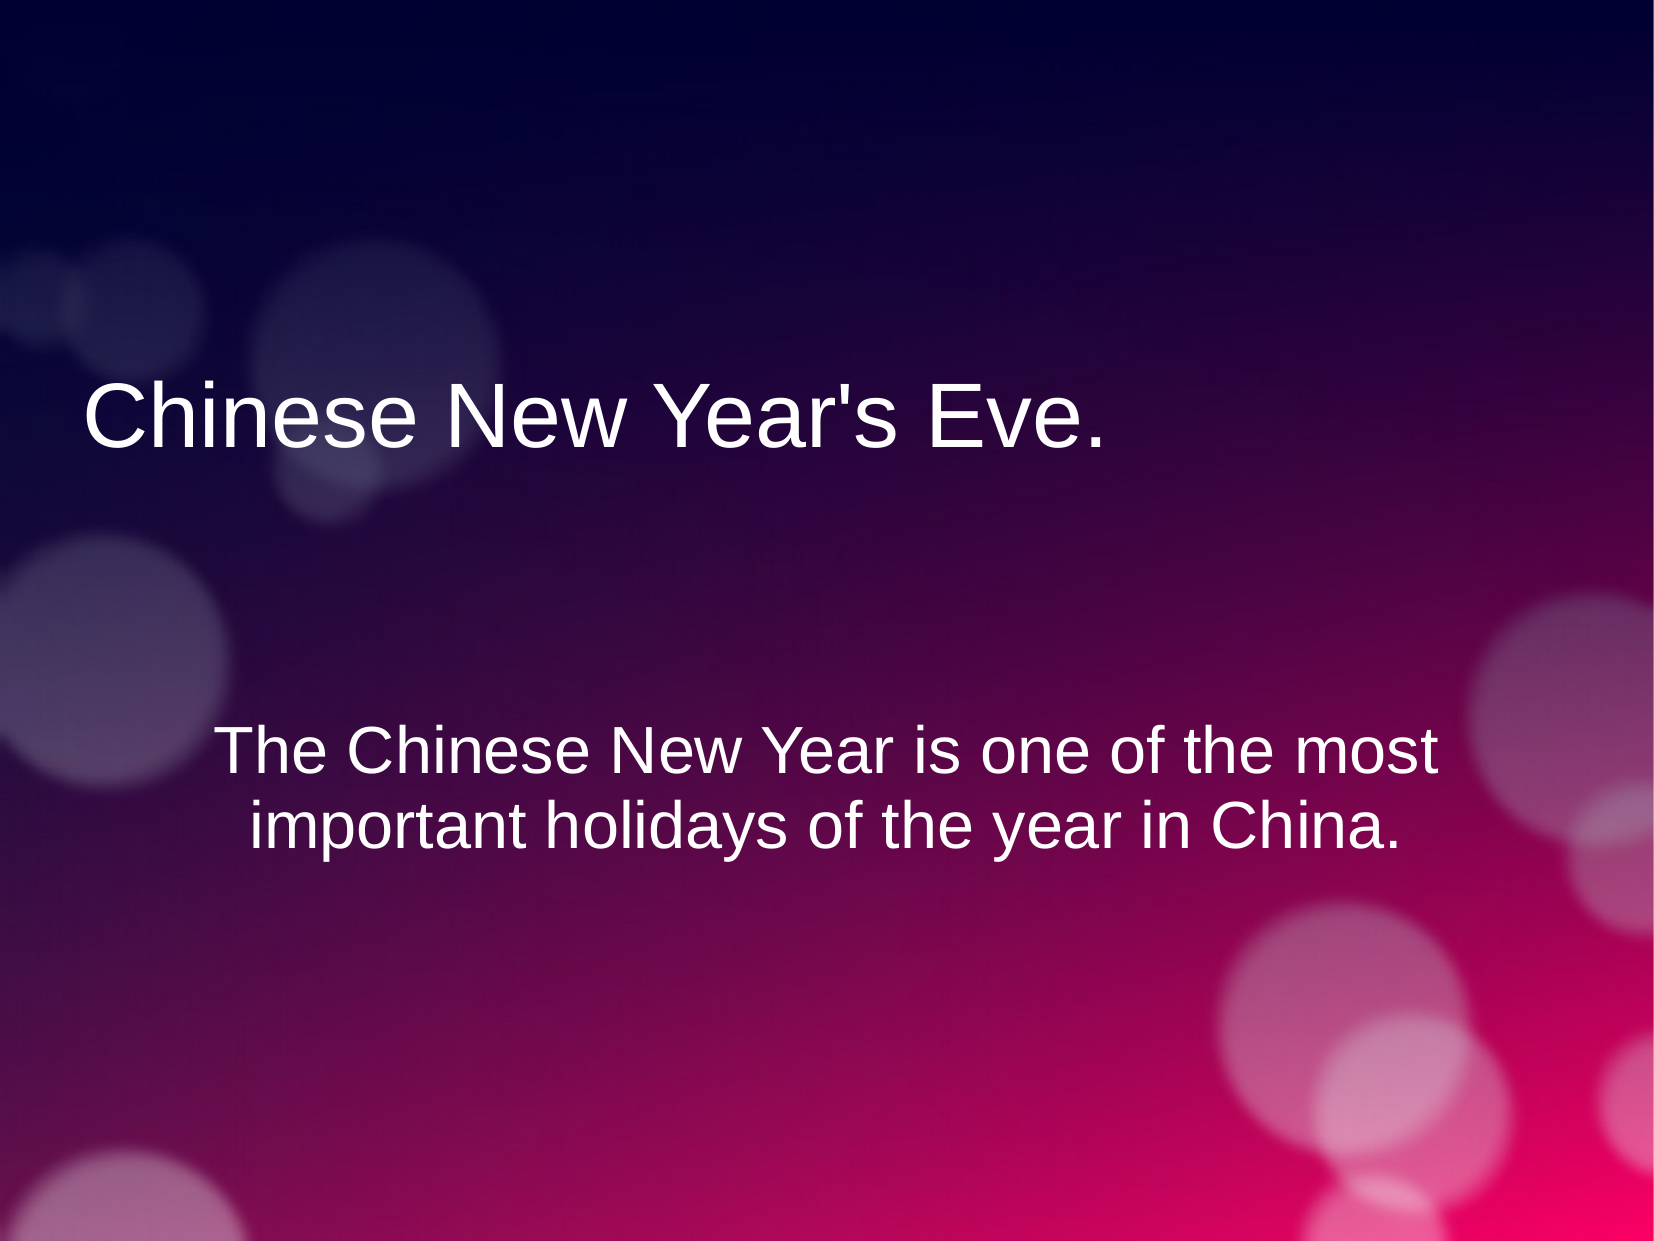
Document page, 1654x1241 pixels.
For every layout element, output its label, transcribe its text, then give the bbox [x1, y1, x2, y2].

subtitle The Chinese New Year is one of the most important holidays of the year in China. [82, 566, 1571, 1010]
picture [0, 0, 1654, 1241]
title Chinese New Year's Eve. [82, 312, 1571, 520]
